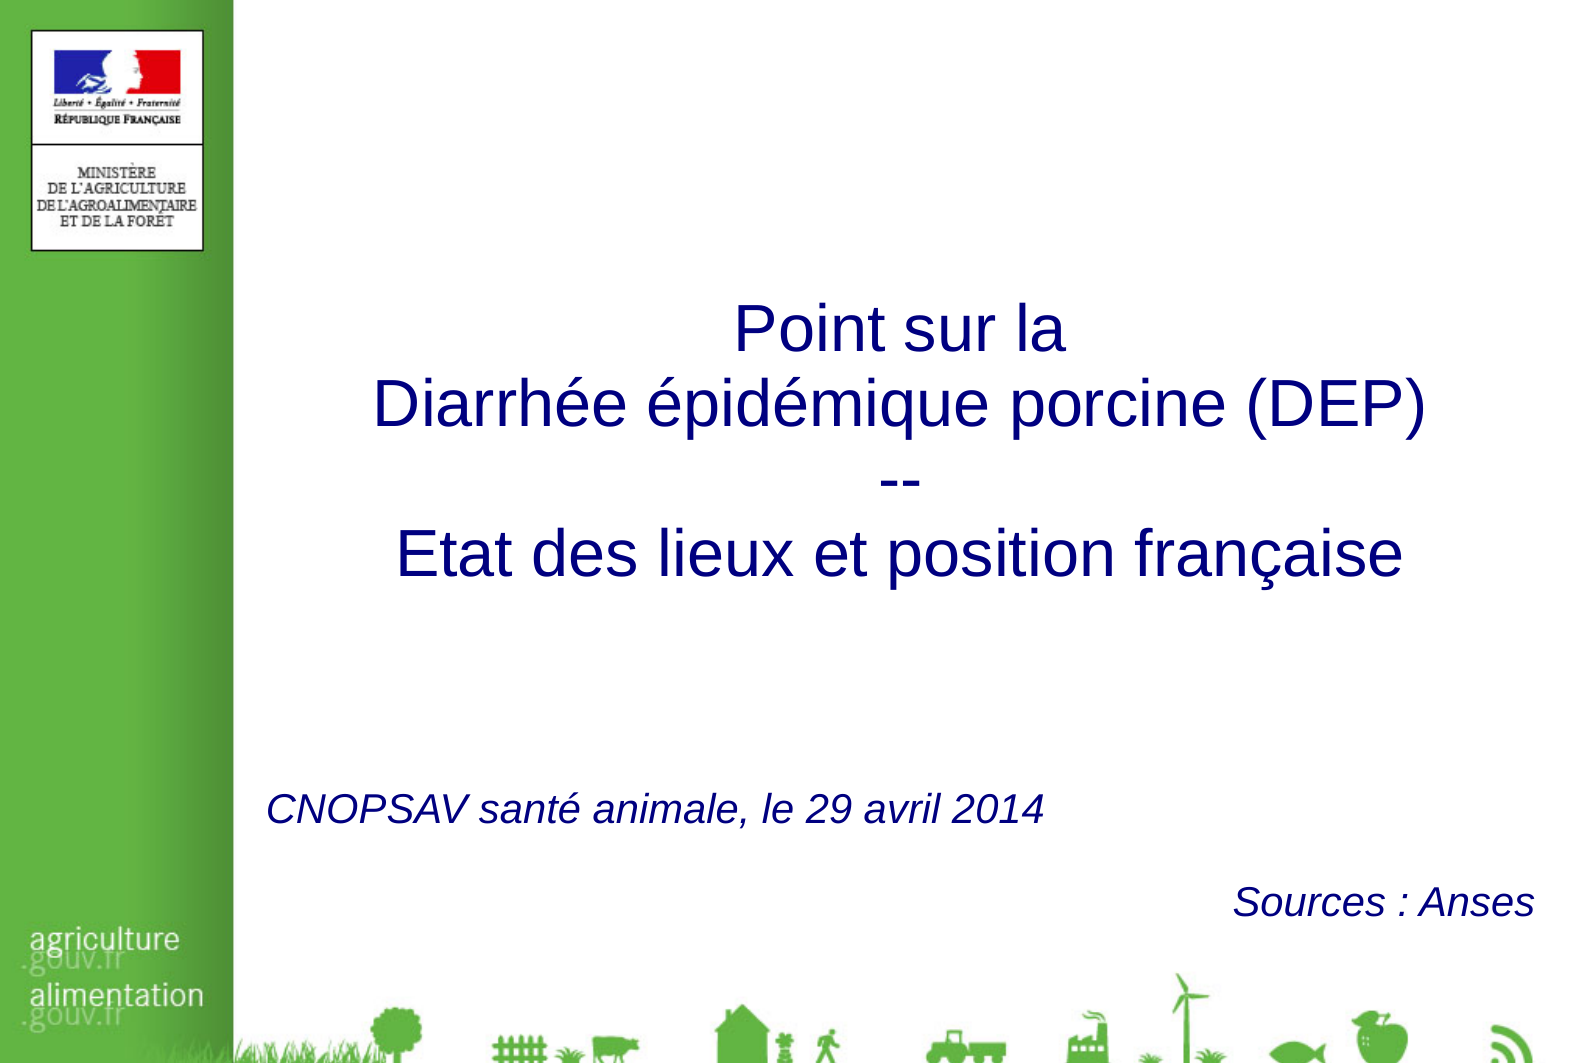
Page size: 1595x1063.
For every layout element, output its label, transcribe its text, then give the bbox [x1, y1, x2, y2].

subtitle Point sur la Diarrhée épidémique porcine (DEP) -- Etat des lieux et position française CNOPSAV santé animale, le 29 avril 2014 Sources : Anses [265, 42, 1536, 951]
picture [0, 0, 1595, 1063]
